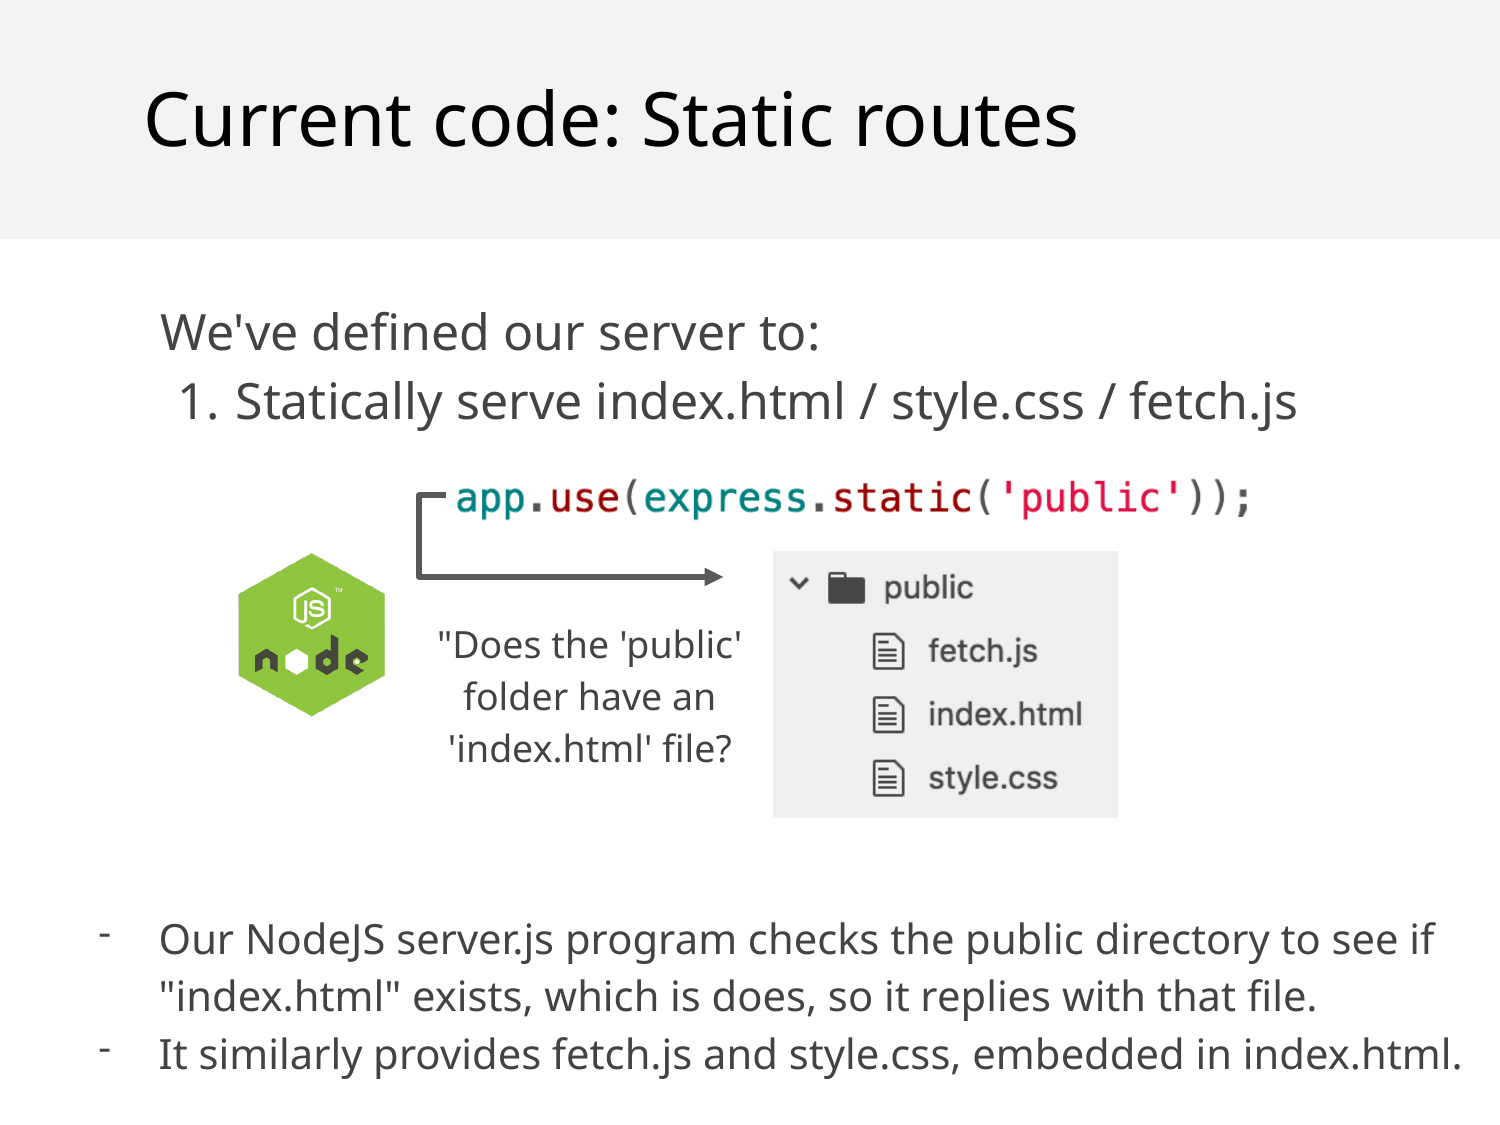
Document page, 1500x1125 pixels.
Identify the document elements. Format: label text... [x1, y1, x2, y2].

list We've defined our server to: Statically serve index.html / style.css / fetch.js [145, 276, 1372, 443]
title Current code: Static routes [128, 56, 1372, 183]
picture [227, 551, 395, 719]
picture [430, 459, 1273, 818]
list Our NodeJS server.js program checks the public directory to see if "index.html" exists, which is does, so it replies with that file. It similarly provides fetch.js and style.css, embedded in index.html. [68, 890, 1500, 1057]
text_box "Does the 'public' folder have an 'index.html' file? [393, 599, 787, 767]
